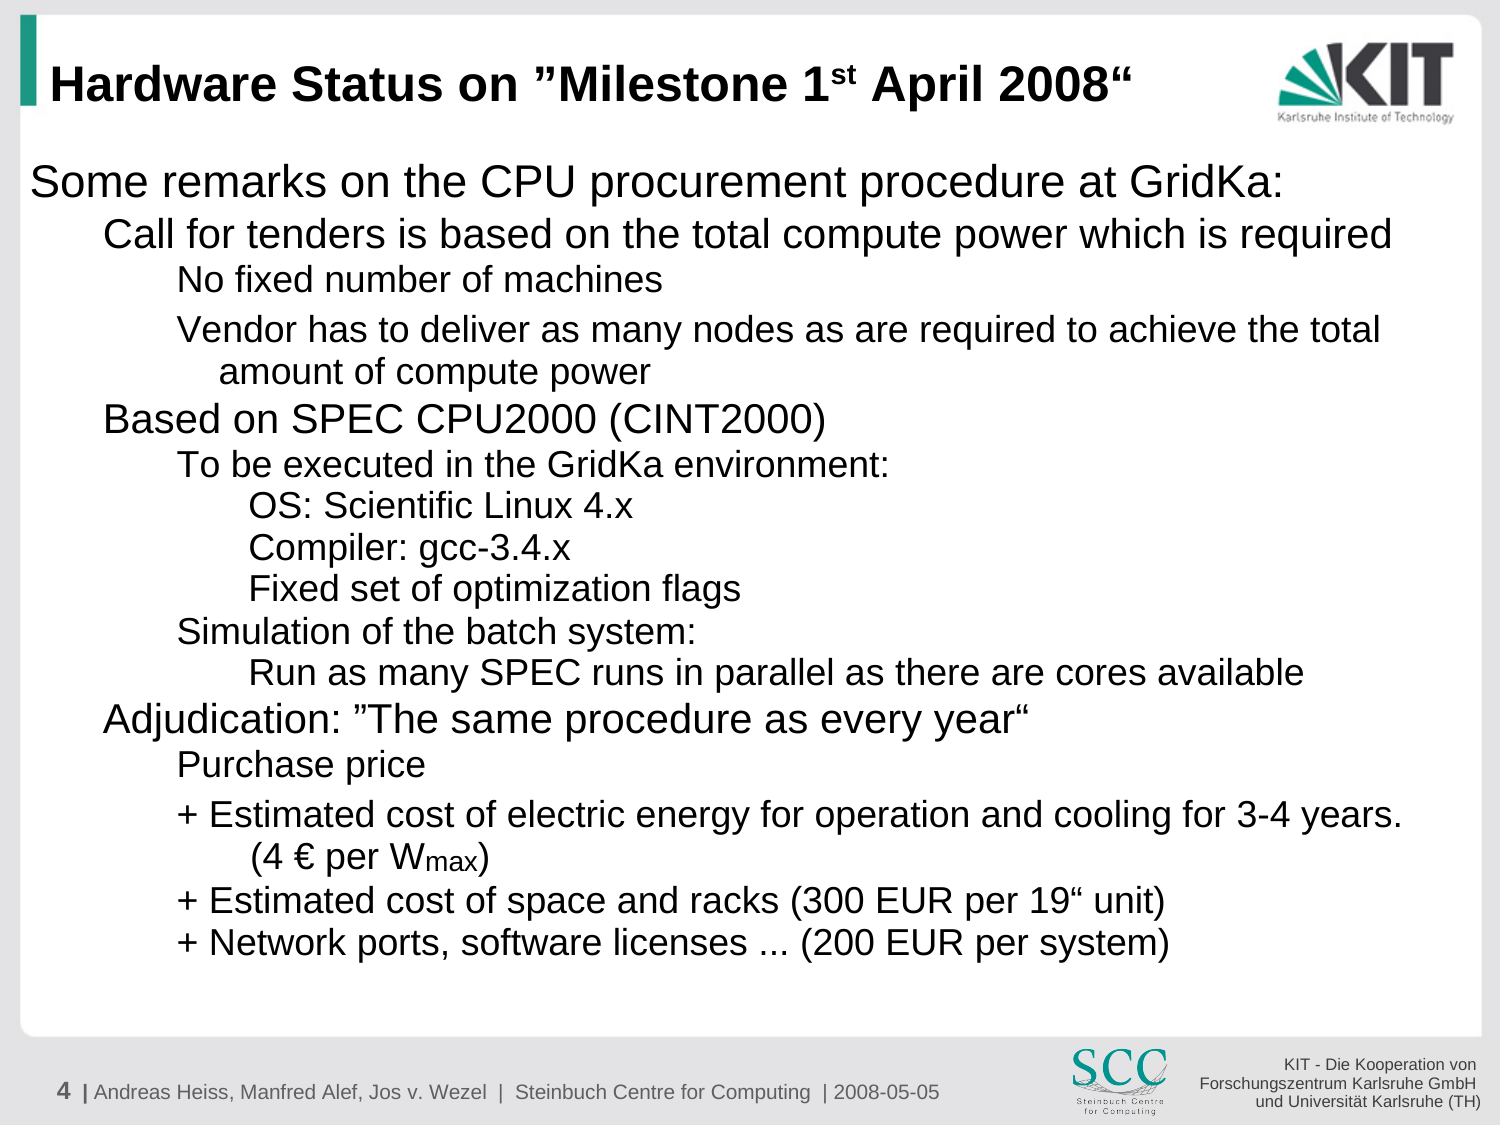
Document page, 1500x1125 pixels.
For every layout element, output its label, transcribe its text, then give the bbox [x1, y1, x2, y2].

list Some remarks on the CPU procurement procedure at GridKa: Call for tenders is based on the total compute power which is required No fixed number of machines Vendor has to deliver as many nodes as are required to achieve the total amount of compute power Based on SPEC CPU2000 (CINT2000) To be executed in the GridKa environment: OS: Scientific Linux 4.x Compiler: gcc-3.4.x Fixed set of optimization flags Simulation of the batch system: Run as many SPEC runs in parallel as there are cores available Adjudication: ”The same procedure as every year“ Purchase price + Estimated cost of electric energy for operation and cooling for 3-4 years. (4 € per Wmax) + Estimated cost of space and racks (300 EUR per 19“ unit) + Network ports, software licenses ... (200 EUR per system) [29, 159, 1448, 975]
picture [0, 0, 1500, 1125]
title Hardware Status on ”Milestone 1st April 2008“ [49, 36, 1247, 137]
